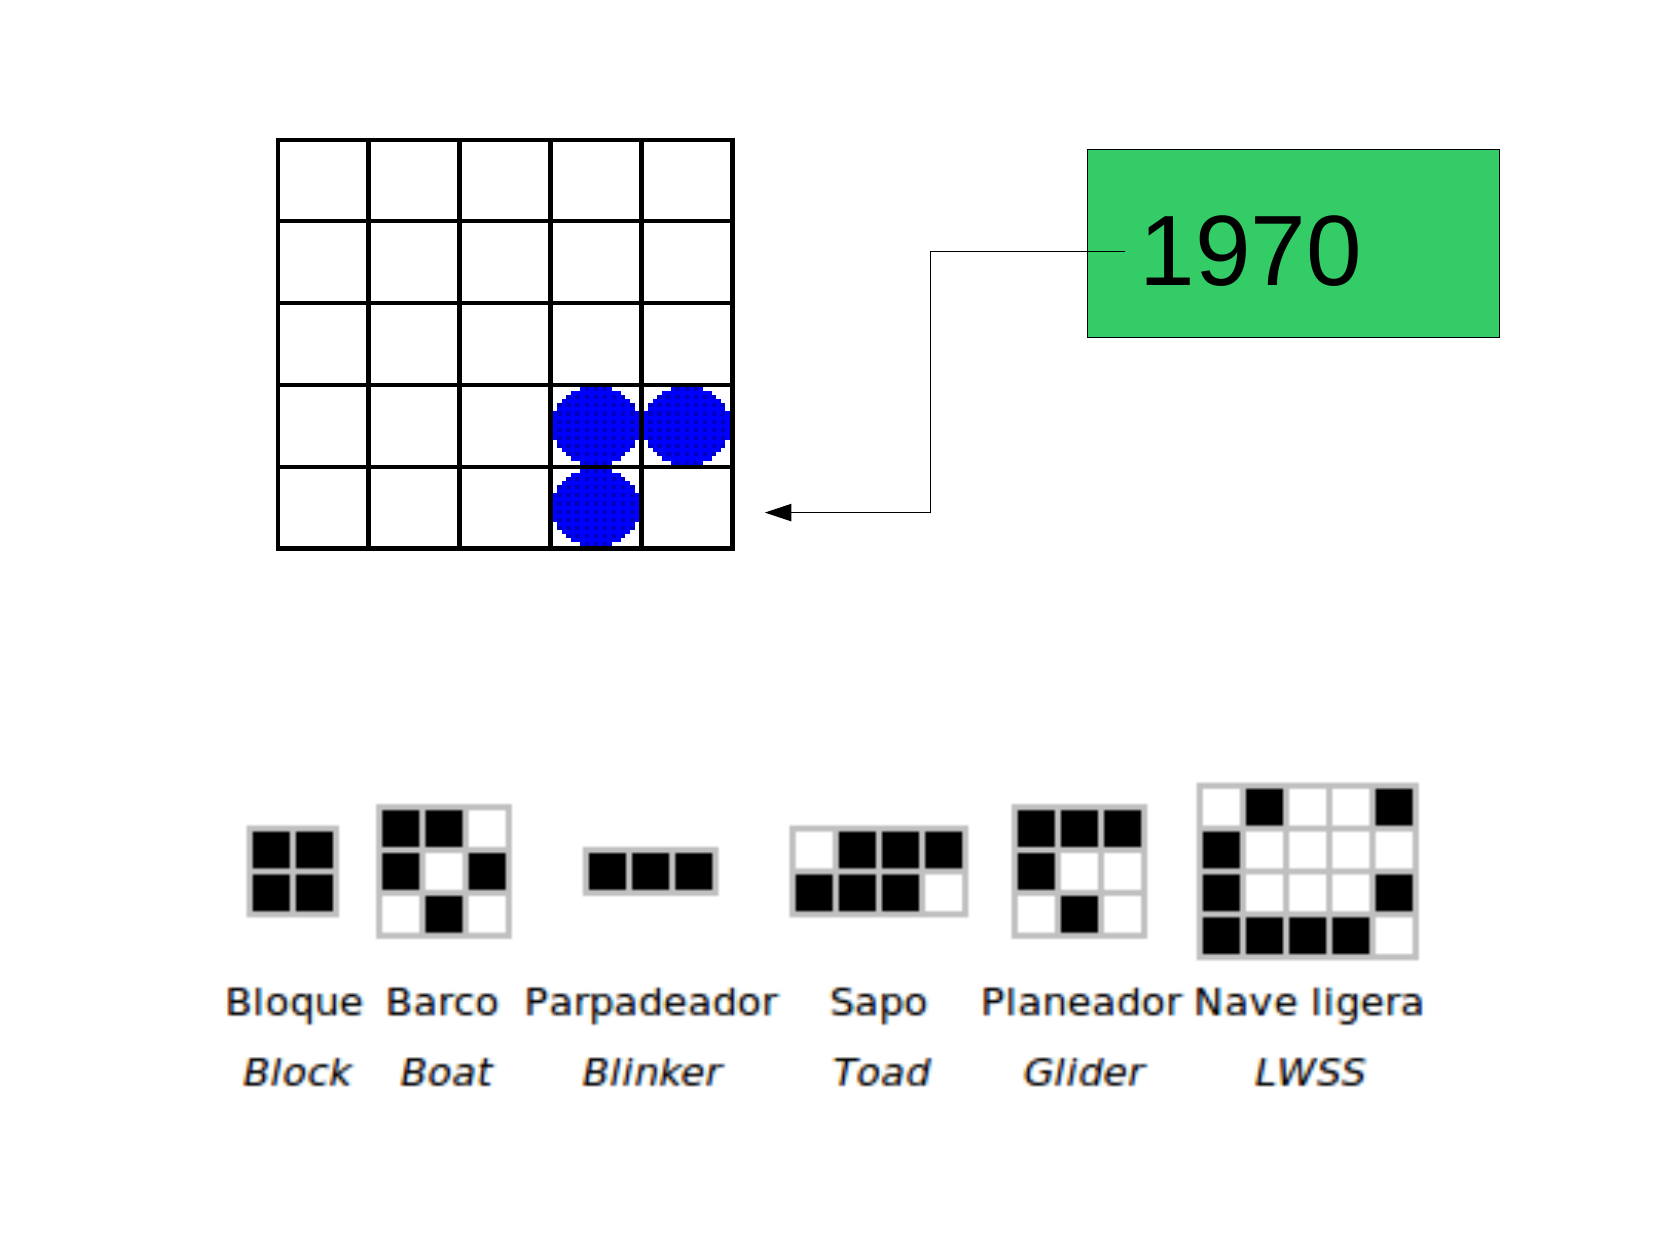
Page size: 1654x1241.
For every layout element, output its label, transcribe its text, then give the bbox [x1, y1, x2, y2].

text_box [1087, 149, 1500, 251]
picture [189, 747, 1463, 1102]
text_box 1970 [1125, 187, 1538, 315]
text_box [1087, 252, 1500, 338]
picture [276, 138, 735, 551]
